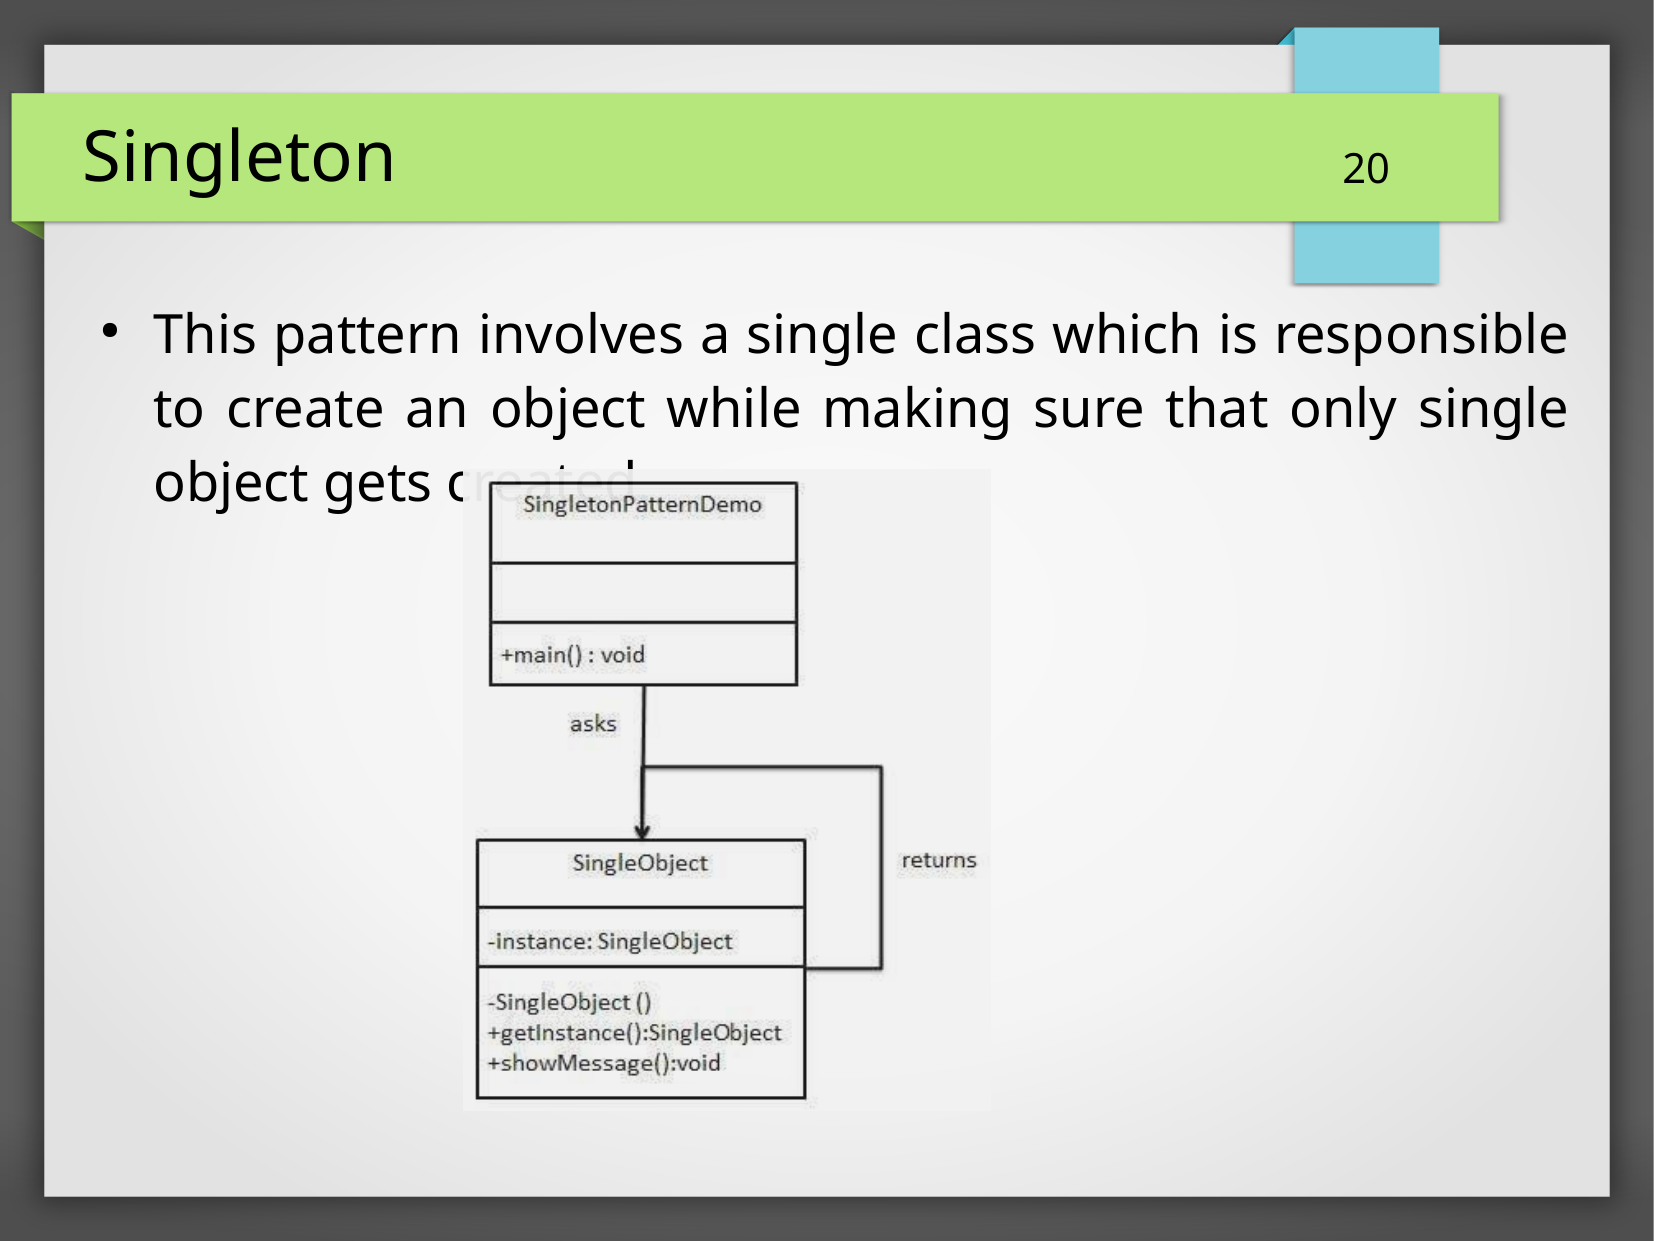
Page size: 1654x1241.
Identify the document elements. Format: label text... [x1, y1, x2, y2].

text_box <number> [1254, 131, 1479, 207]
picture [0, 0, 1654, 1241]
list This pattern involves a single class which is responsible to create an object while making sure that only single object gets created. [82, 295, 1571, 1015]
title Singleton [82, 94, 1264, 213]
